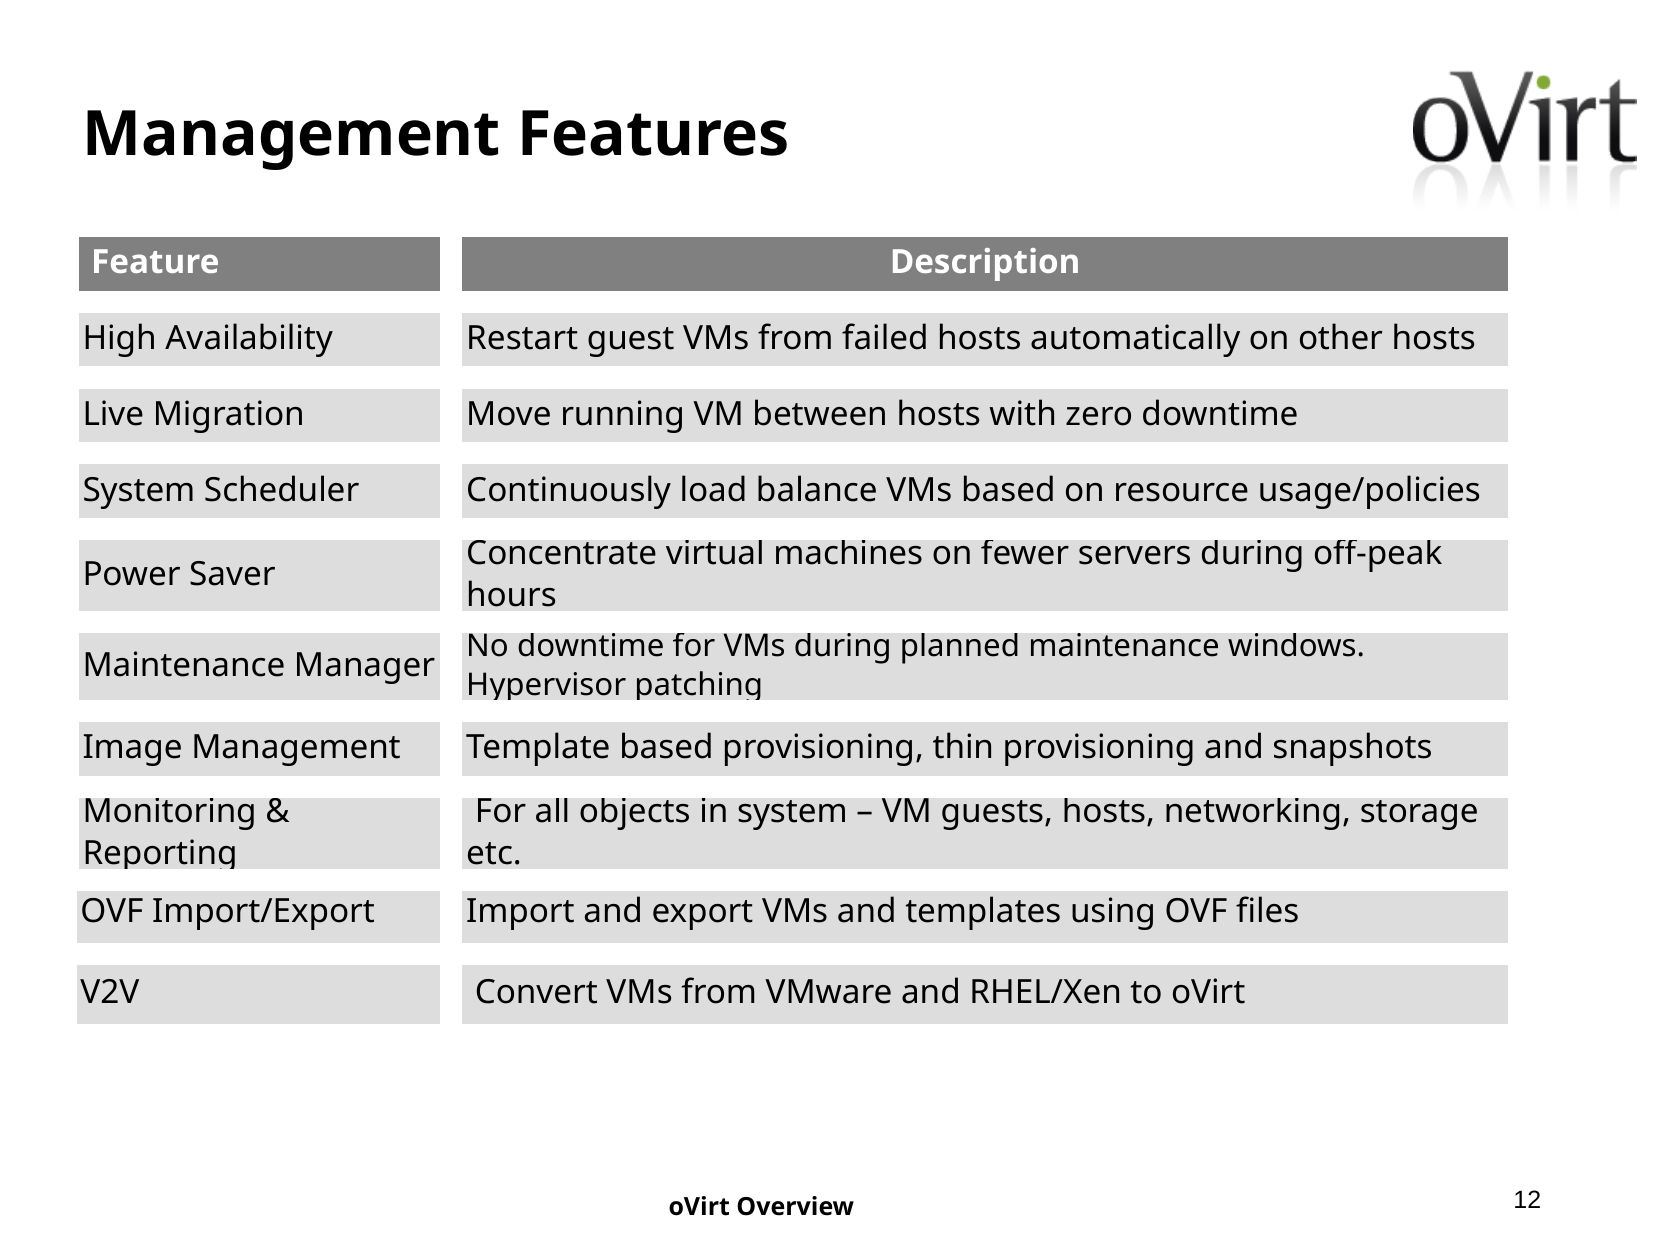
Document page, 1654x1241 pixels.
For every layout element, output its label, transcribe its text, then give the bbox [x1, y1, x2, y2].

table_cell Restart guest VMs from failed hosts automatically on other hosts [462, 313, 1508, 366]
table_cell No downtime for VMs during planned maintenance windows. Hypervisor patching [462, 633, 1508, 700]
table_cell Maintenance Manager [79, 633, 440, 700]
table_cell System Scheduler [79, 464, 440, 518]
table_cell Continuously load balance VMs based on resource usage/policies [462, 464, 1508, 518]
table_header Description [462, 237, 1508, 291]
table_cell Image Management [79, 722, 440, 776]
table_cell Template based provisioning, thin provisioning and snapshots [462, 722, 1508, 776]
table_header Import and export VMs and templates using OVF files [462, 891, 1508, 943]
table_cell For all objects in system – VM guests, hosts, networking, storage etc. [462, 798, 1508, 869]
table_header Feature [79, 237, 440, 291]
table_cell High Availability [79, 313, 440, 366]
table_cell Move running VM between hosts with zero downtime [462, 389, 1508, 442]
picture [1571, 63, 1637, 212]
title Management Features [82, 37, 1571, 226]
table_cell Monitoring & Reporting [79, 798, 440, 869]
table_cell Live Migration [79, 389, 440, 442]
table_header OVF Import/Export [77, 891, 440, 943]
table_cell Concentrate virtual machines on fewer servers during off-peak hours [462, 540, 1508, 611]
table_cell V2V [77, 965, 440, 1024]
table_cell Power Saver [79, 540, 440, 611]
table_cell Convert VMs from VMware and RHEL/Xen to oVirt [462, 965, 1508, 1024]
